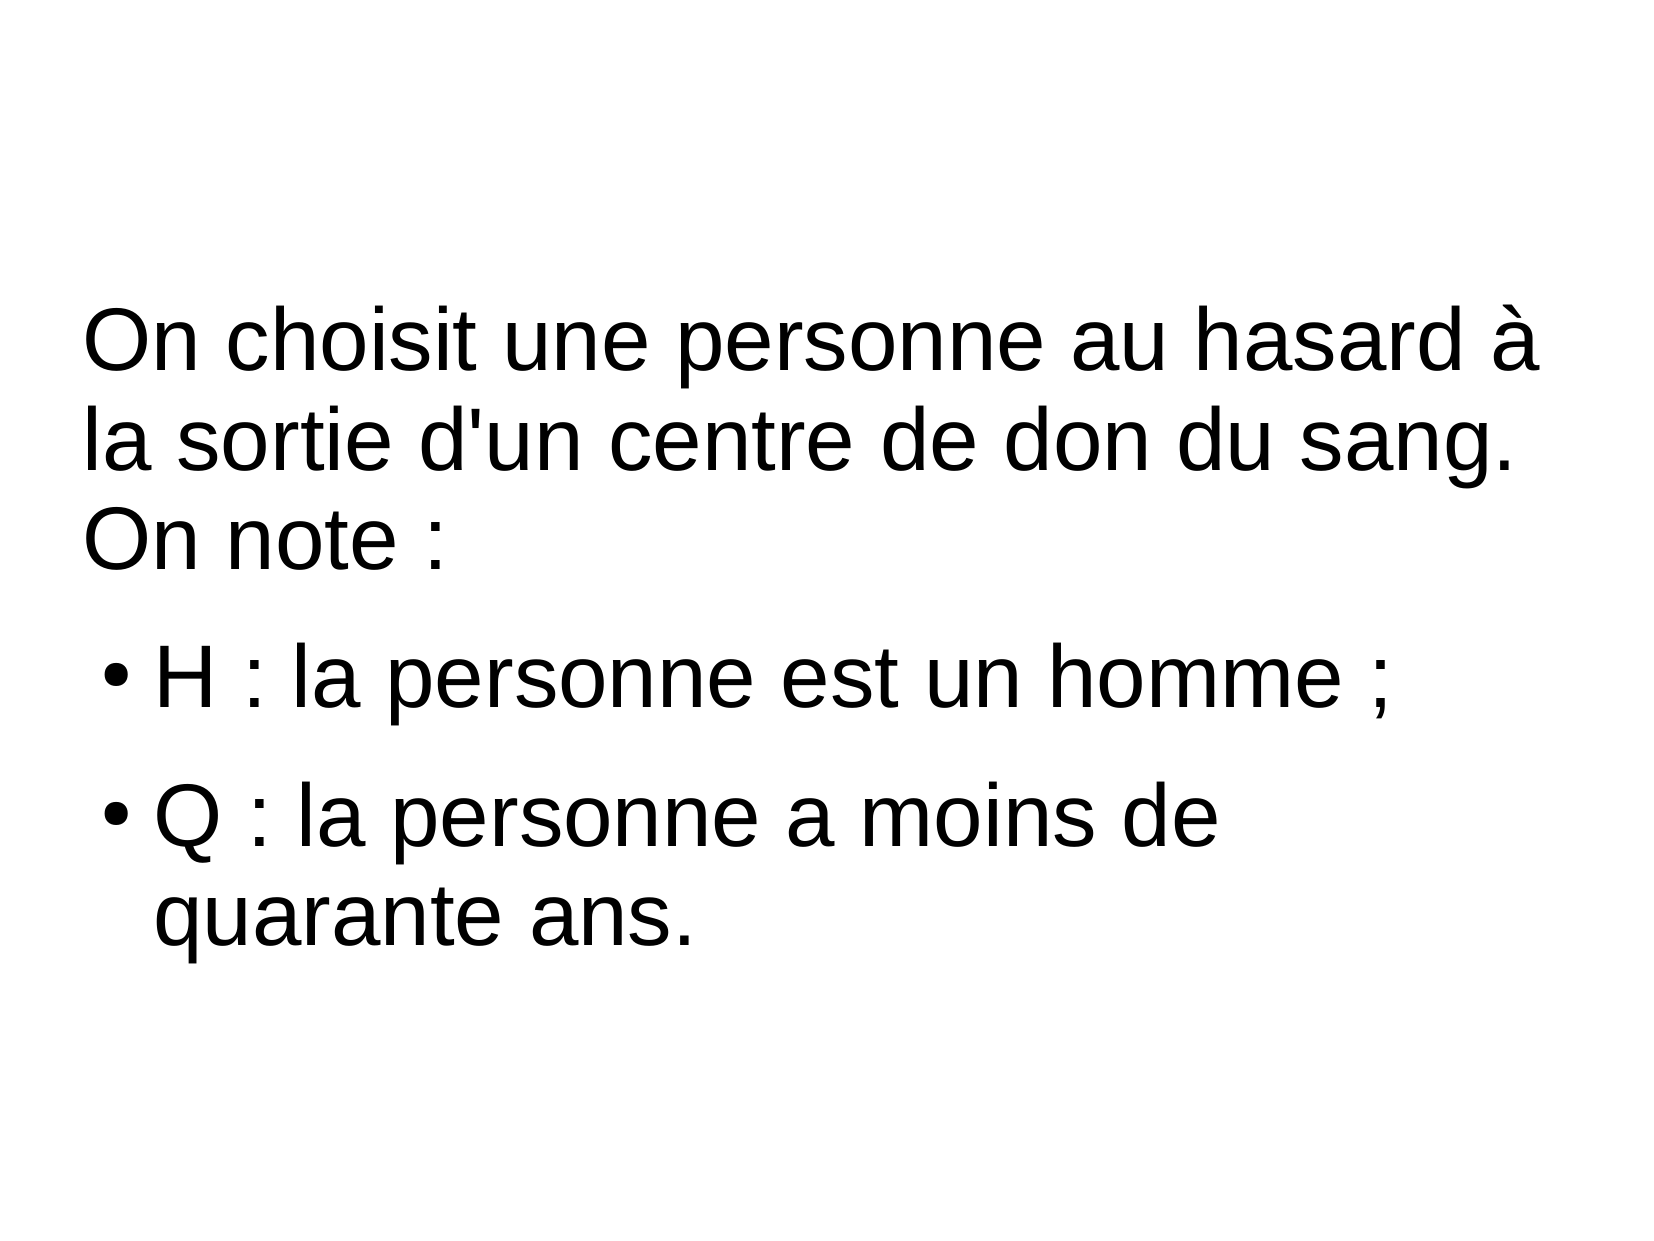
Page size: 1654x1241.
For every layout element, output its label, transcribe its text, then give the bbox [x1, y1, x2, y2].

list On choisit une personne au hasard à la sortie d'un centre de don du sang. On note : H : la personne est un homme ; Q : la personne a moins de quarante ans. [82, 290, 1571, 1010]
